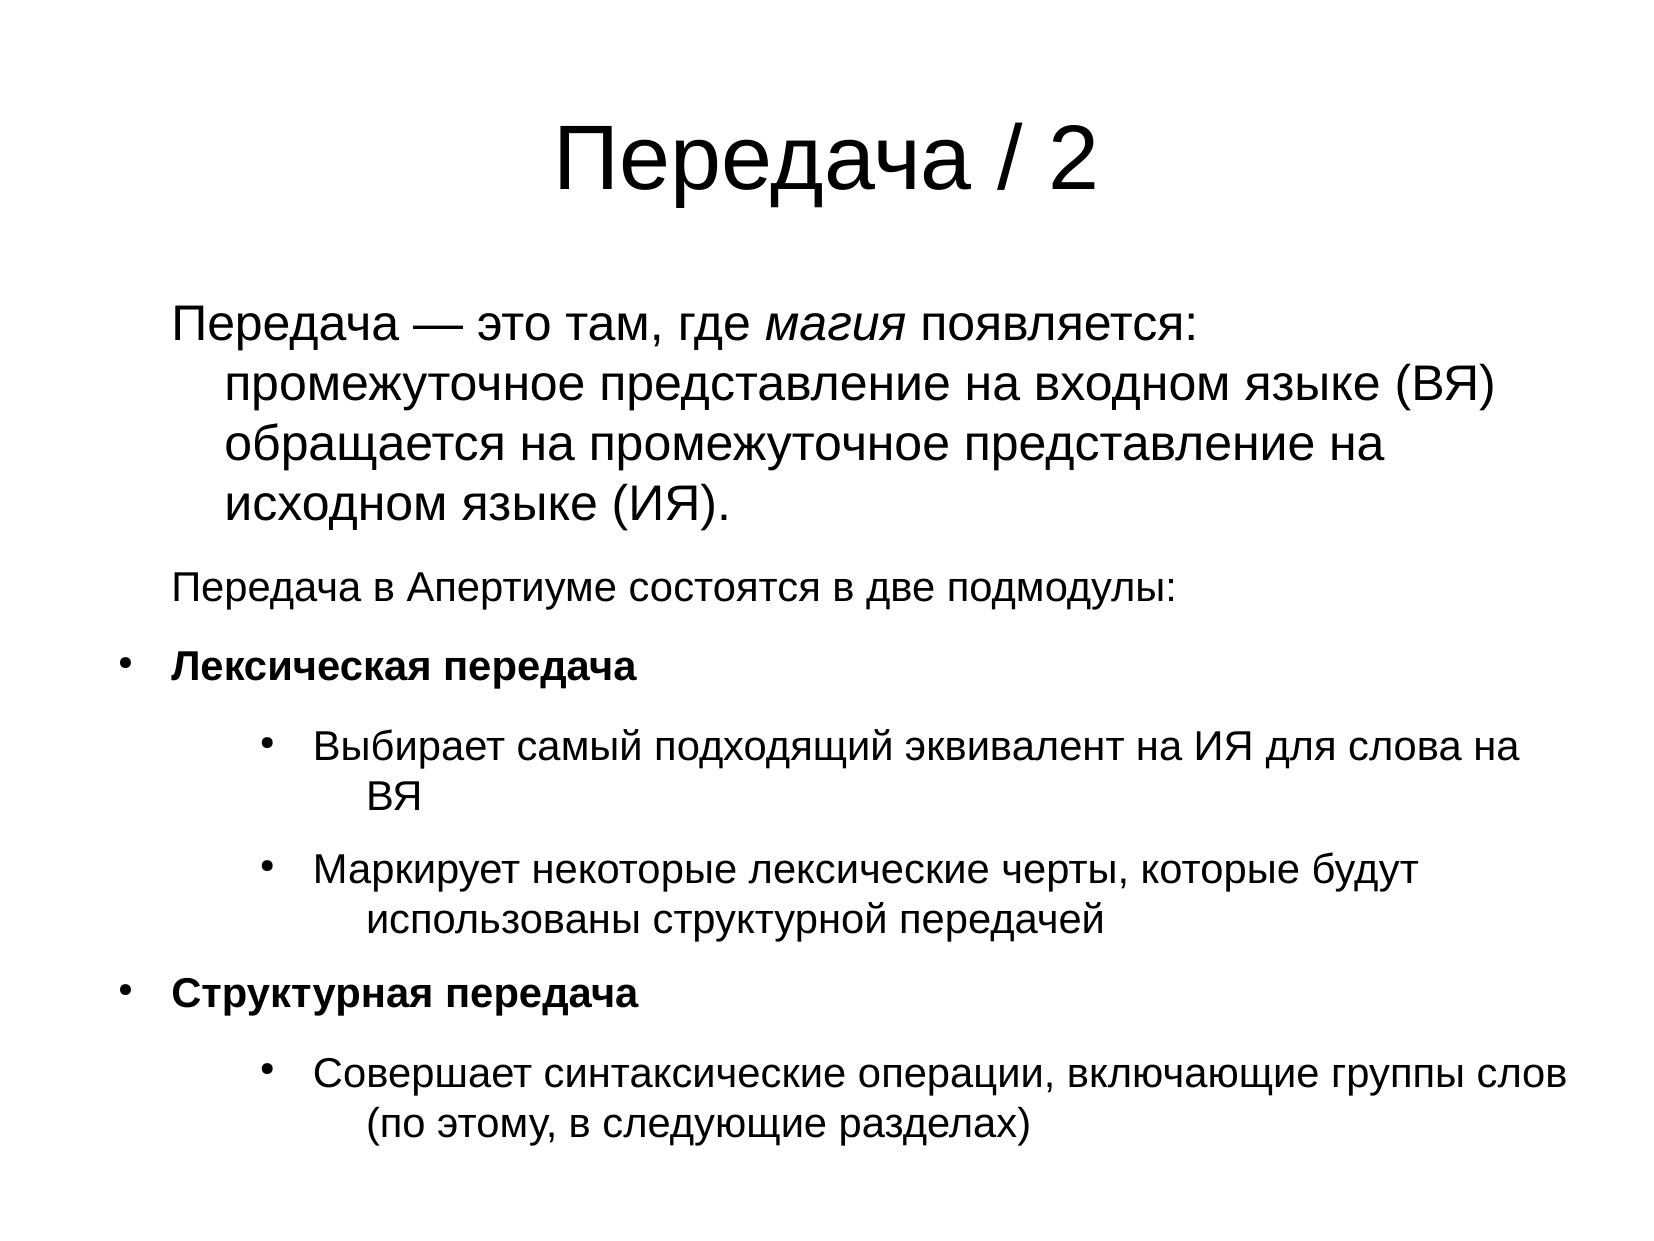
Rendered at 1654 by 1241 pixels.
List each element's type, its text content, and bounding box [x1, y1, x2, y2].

list Передача — это там, где магия появляется: промежуточное представление на входном языке (ВЯ) обращается на промежуточное представление на исходном языке (ИЯ). Передача в Апертиуме состоятся в две подмодулы: Лексическая передача Выбирает самый подходящий эквивалент на ИЯ для слова на ВЯ Маркирует некоторые лексические черты, которые будут использованы структурной передачей Структурная передача Совершает синтаксические операции, включающие группы слов (по этому, в следующие разделах) [82, 290, 1571, 1241]
title Передача / 2 [82, 97, 1571, 208]
